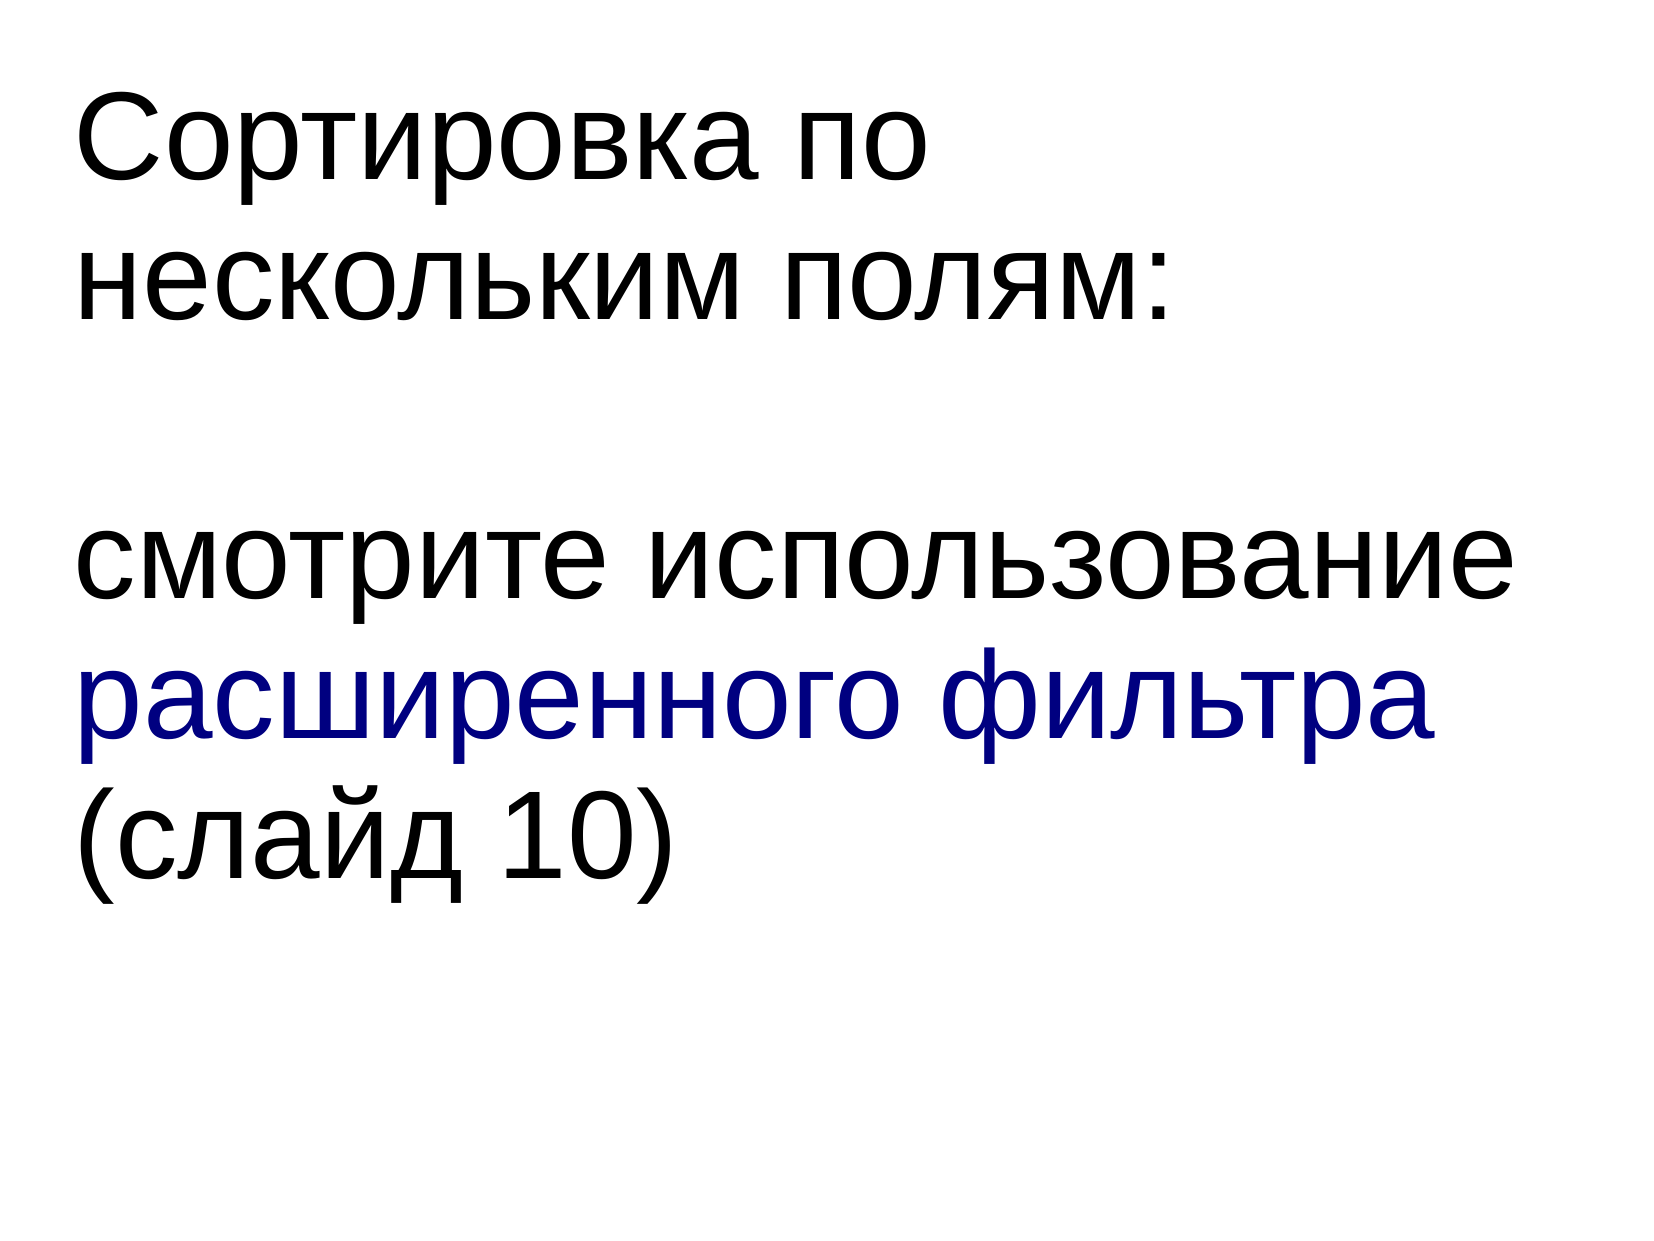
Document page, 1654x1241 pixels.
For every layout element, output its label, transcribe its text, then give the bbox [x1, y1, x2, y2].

text_box Сортировка по нескольким полям: смотрите использование расширенного фильтра (слайд 10) [59, 59, 1565, 913]
